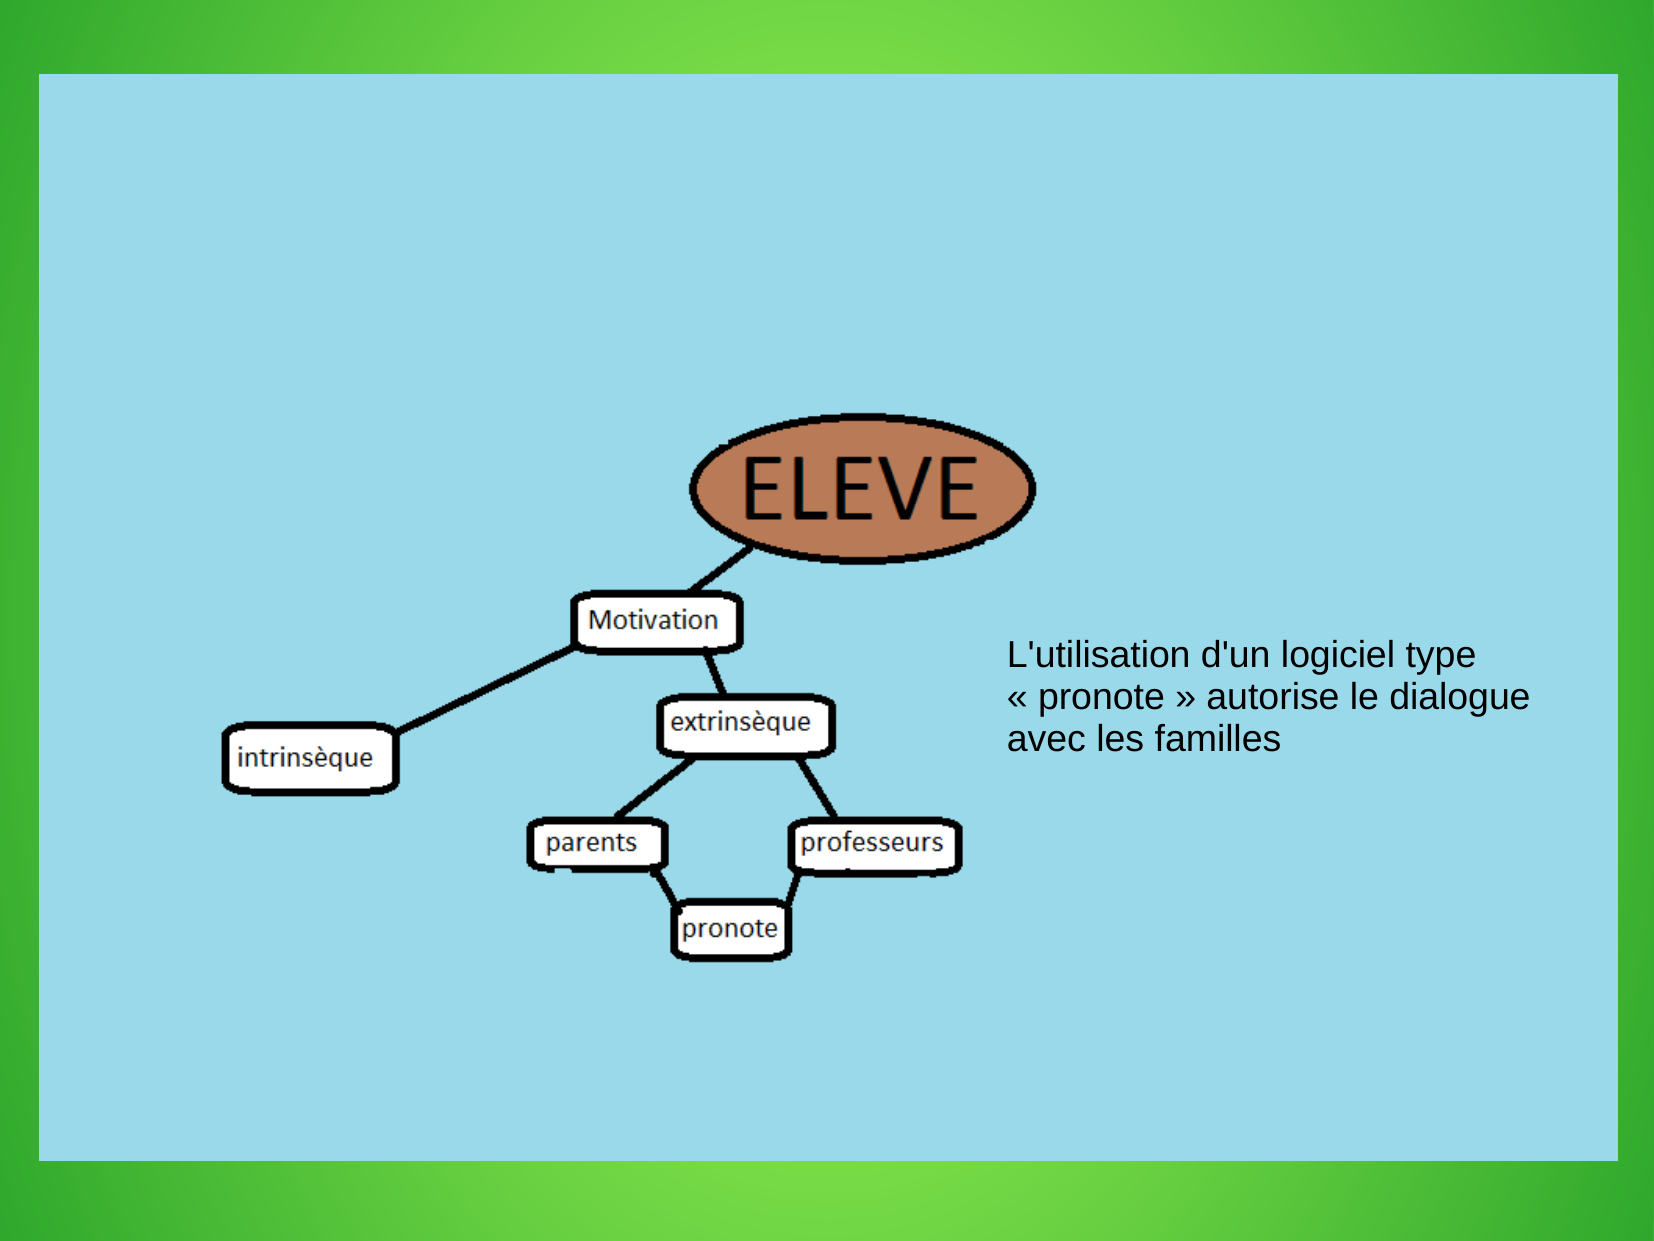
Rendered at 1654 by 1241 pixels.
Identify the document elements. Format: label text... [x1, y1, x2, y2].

text_box L'utilisation d'un logiciel type « pronote » autorise le dialogue avec les familles [992, 625, 1560, 767]
picture [39, 74, 1618, 1161]
